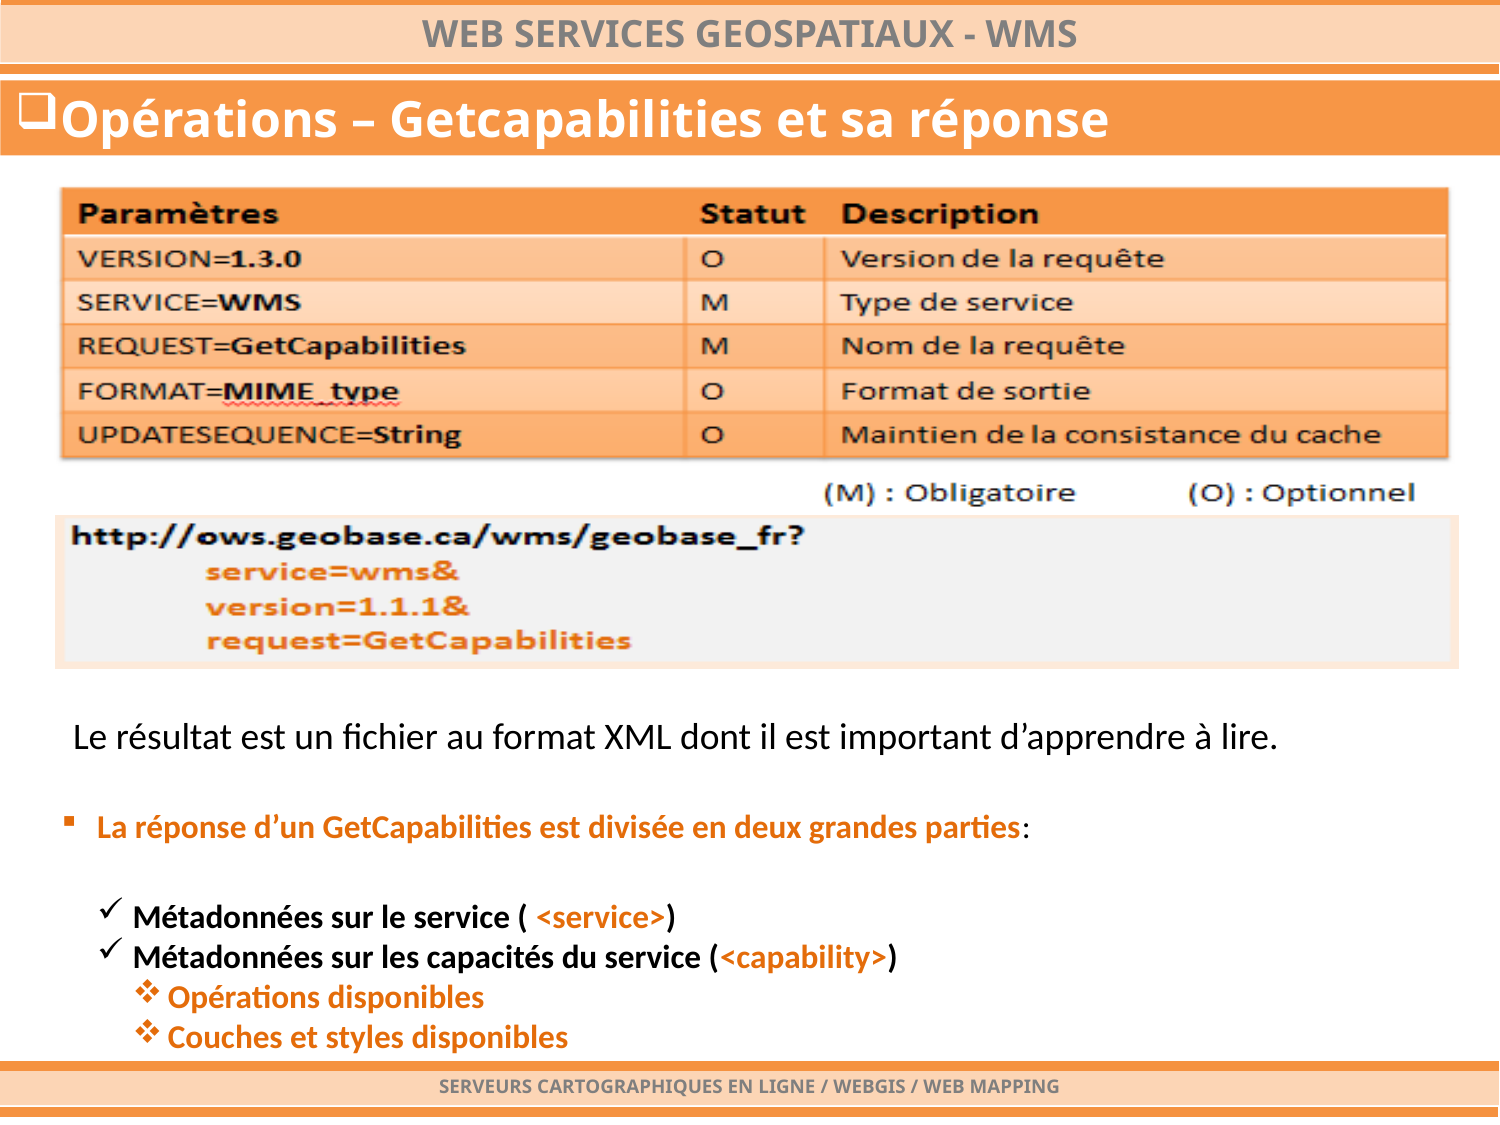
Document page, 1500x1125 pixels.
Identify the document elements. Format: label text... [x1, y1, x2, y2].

text_box SERVEURS CARTOGRAPHIQUES EN LIGNE / WEBGIS / WEB MAPPING [0, 1071, 1499, 1106]
text_box La réponse d’un GetCapabilities est divisée en deux grandes parties: Métadonnées sur le service ( <service>) Métadonnées sur les capacités du service (<capability>) Opérations disponibles Couches et styles disponibles [46, 798, 1450, 1069]
text_box WEB SERVICES GEOSPATIAUX - WMS [0, 2, 1500, 63]
text_box Opérations – Getcapabilities et sa réponse [0, 80, 1500, 156]
picture [53, 184, 1459, 669]
text_box Le résultat est un fichier au format XML dont il est important d’apprendre à lire. [58, 704, 1462, 809]
